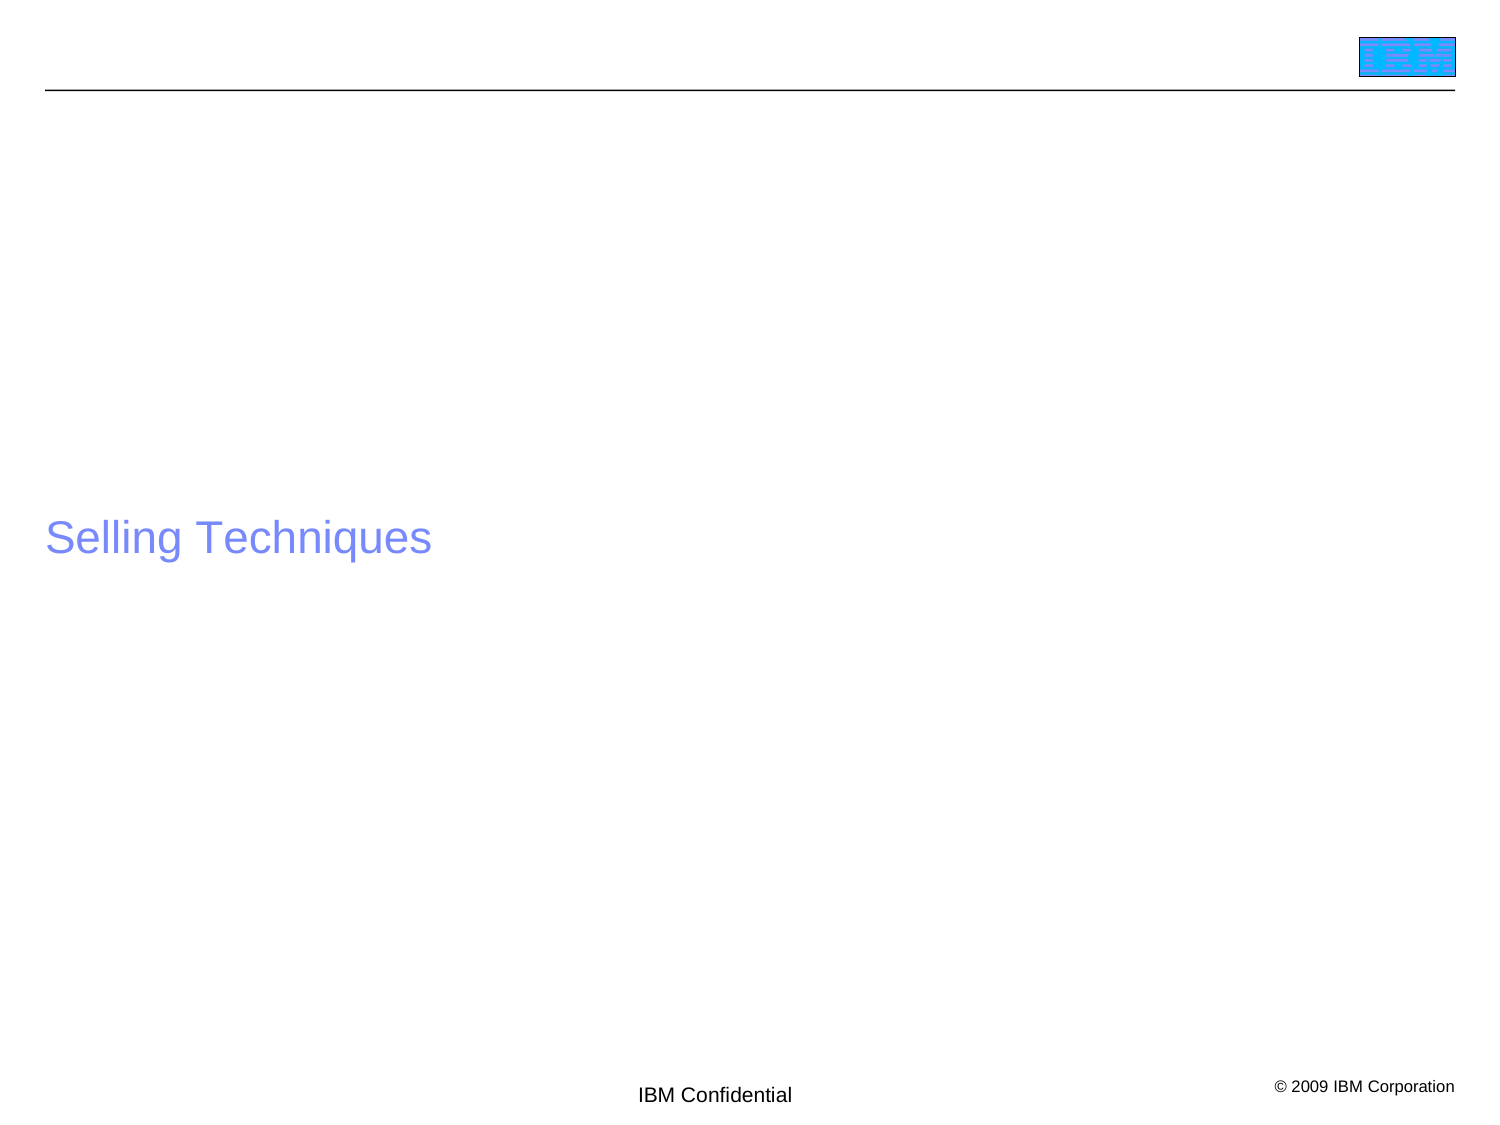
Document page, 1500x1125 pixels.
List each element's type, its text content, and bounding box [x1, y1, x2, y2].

title Selling Techniques [30, 504, 1456, 626]
